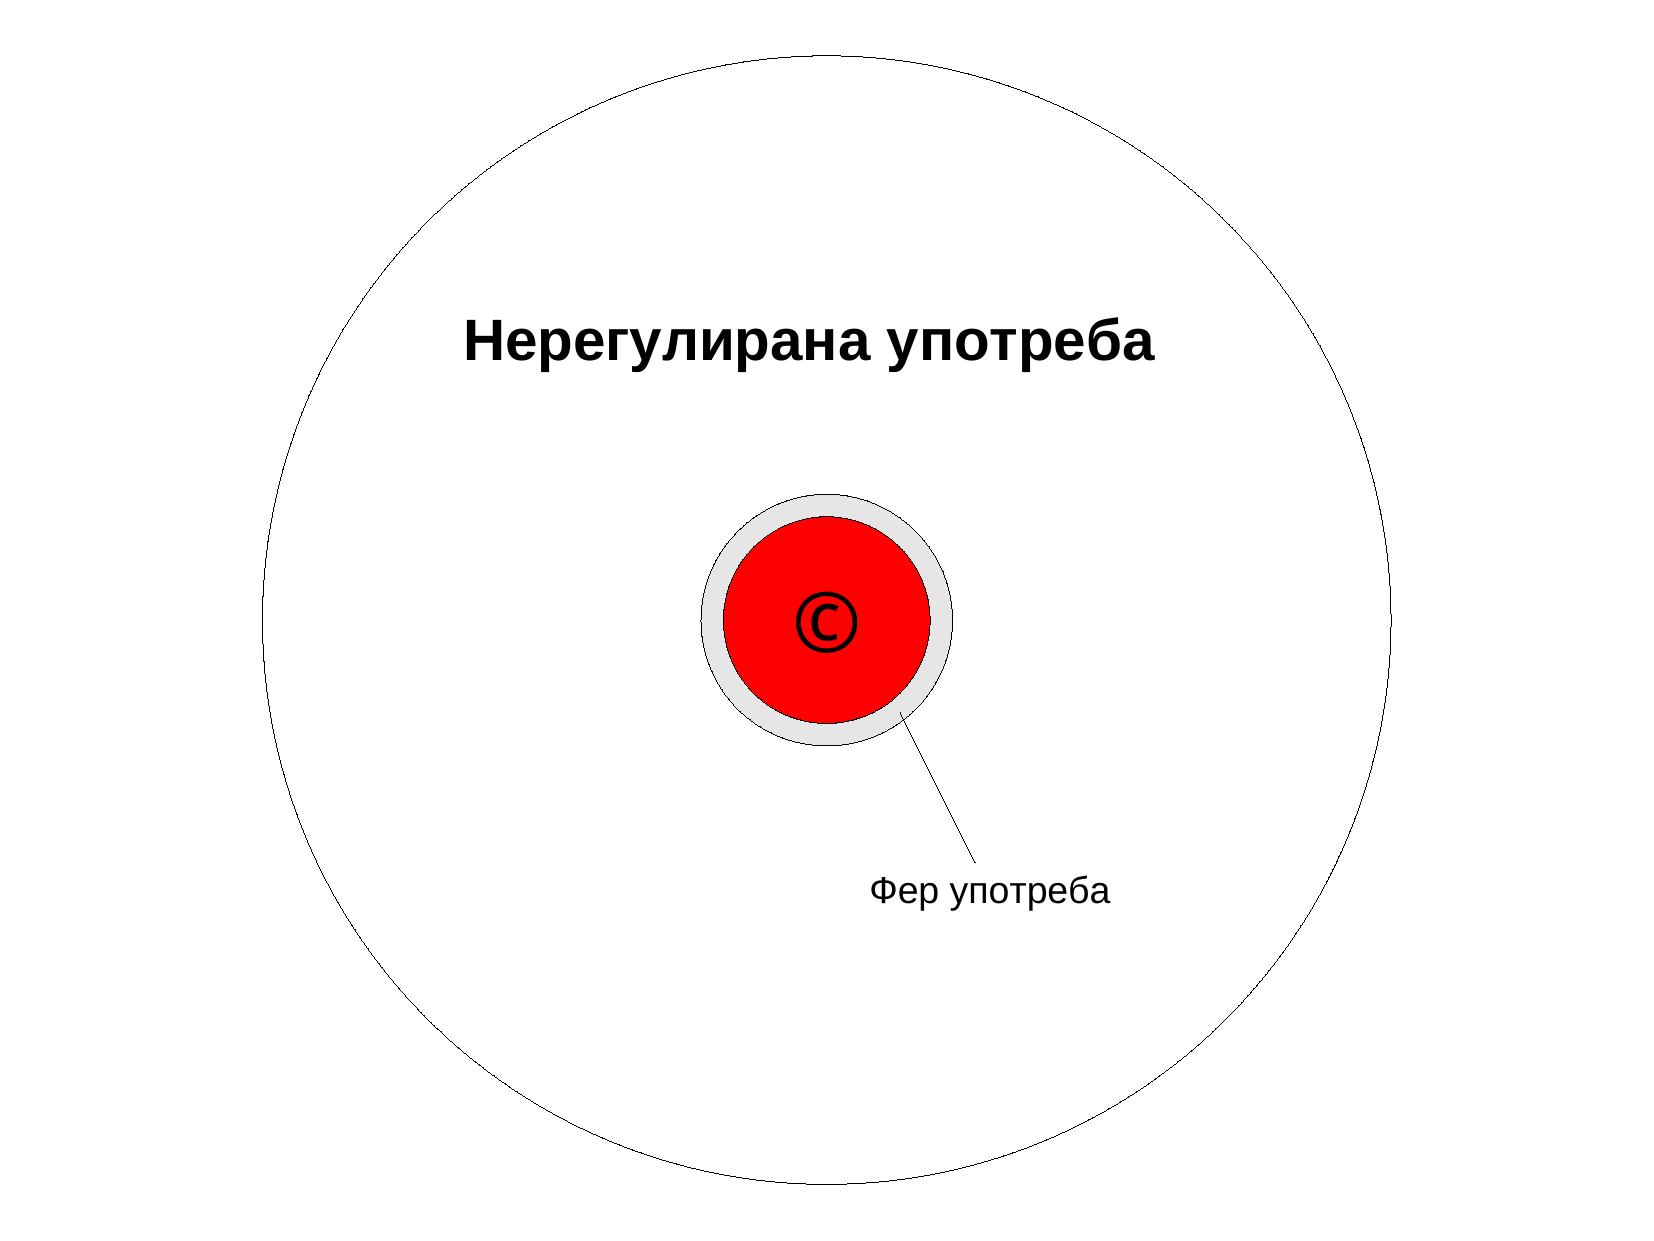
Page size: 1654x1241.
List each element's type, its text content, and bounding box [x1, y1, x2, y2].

text_box Нерегулирана употреба [448, 300, 1206, 380]
text_box Фер употреба [854, 862, 1126, 920]
subtitle © [0, 0, 1654, 1241]
